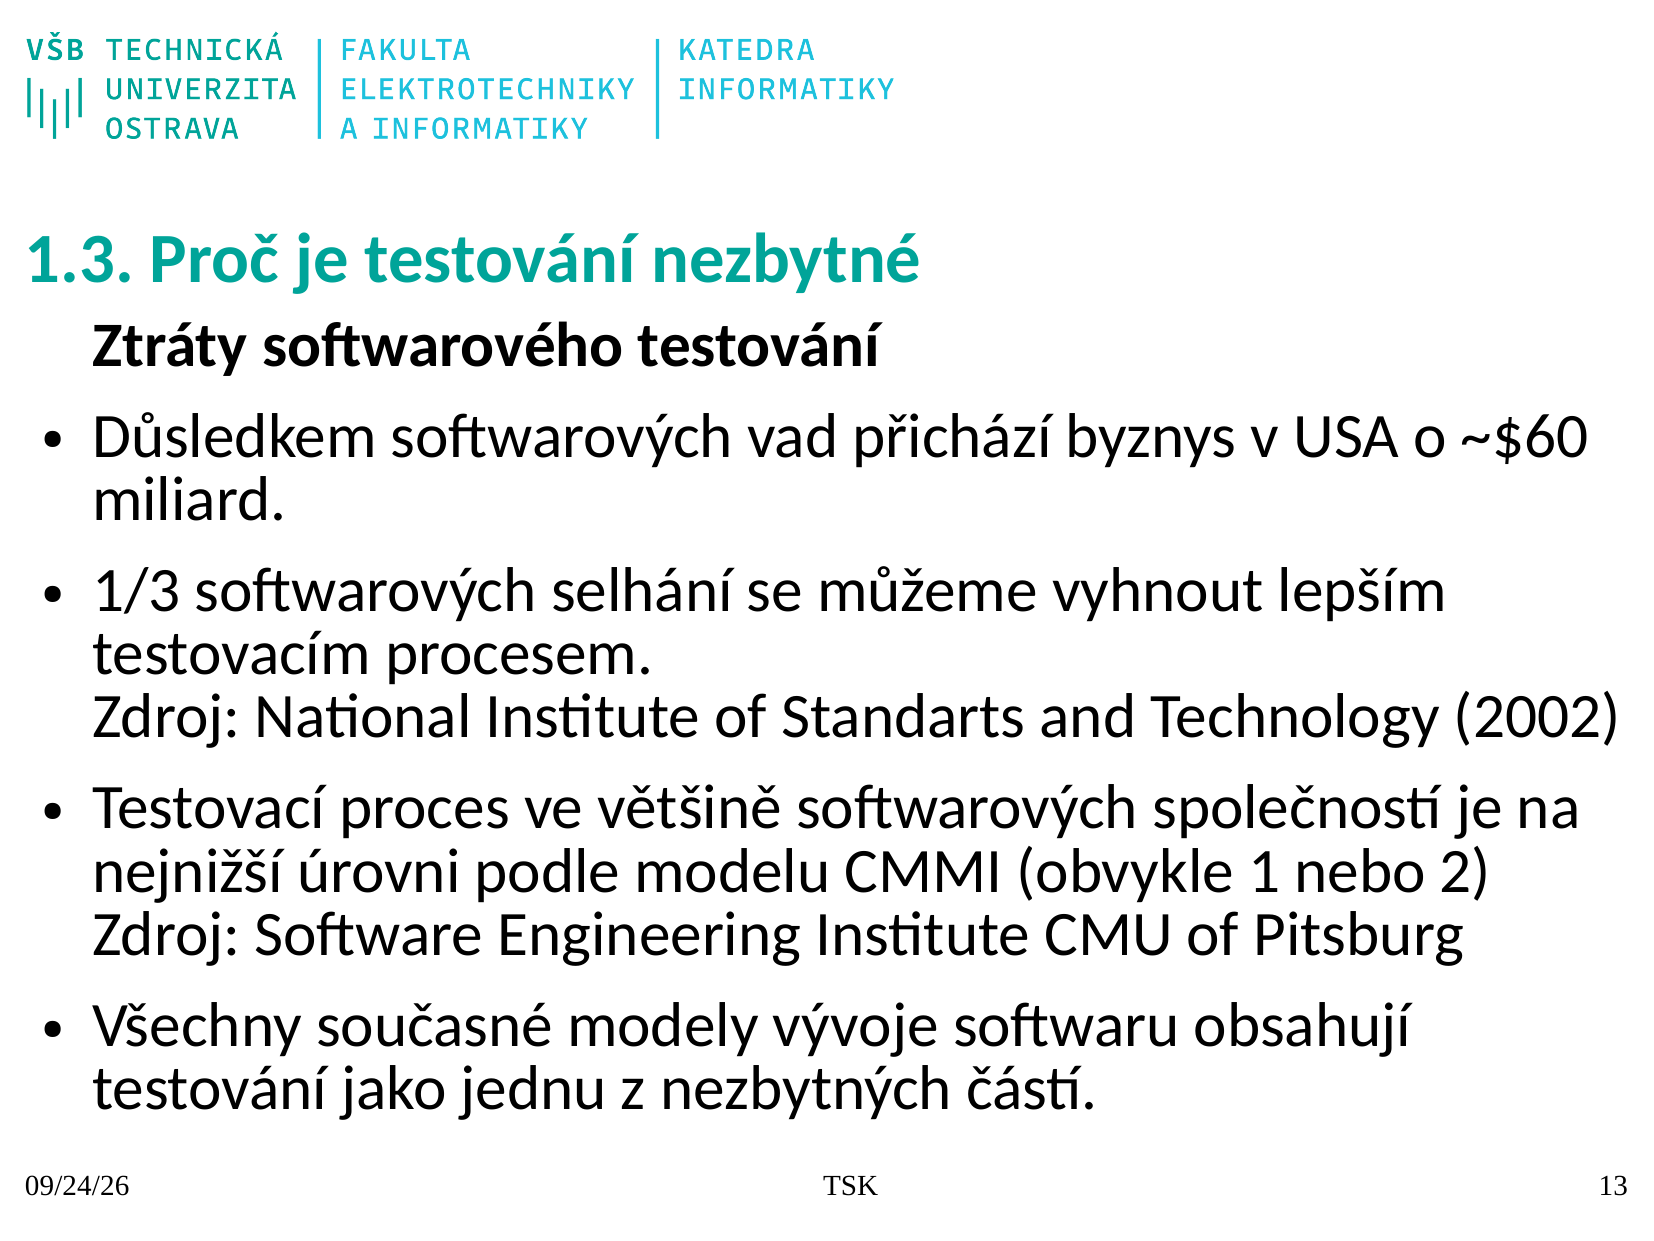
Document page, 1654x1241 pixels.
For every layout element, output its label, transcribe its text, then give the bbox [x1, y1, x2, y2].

list Ztráty softwarového testování Důsledkem softwarových vad přichází byznys v USA o ~$60 miliard. 1/3 softwarových selhání se můžeme vyhnout lepším testovacím procesem. Zdroj: National Institute of Standarts and Technology (2002) Testovací proces ve většině softwarových společností je na nejnižší úrovni podle modelu CMMI (obvykle 1 nebo 2) Zdroj: Software Engineering Institute CMU of Pitsburg Všechny současné modely vývoje softwaru obsahují testování jako jednu z nezbytných částí. [24, 318, 1629, 1146]
picture [26, 31, 894, 139]
title 1.3. Proč je testování nezbytné [24, 169, 1629, 300]
